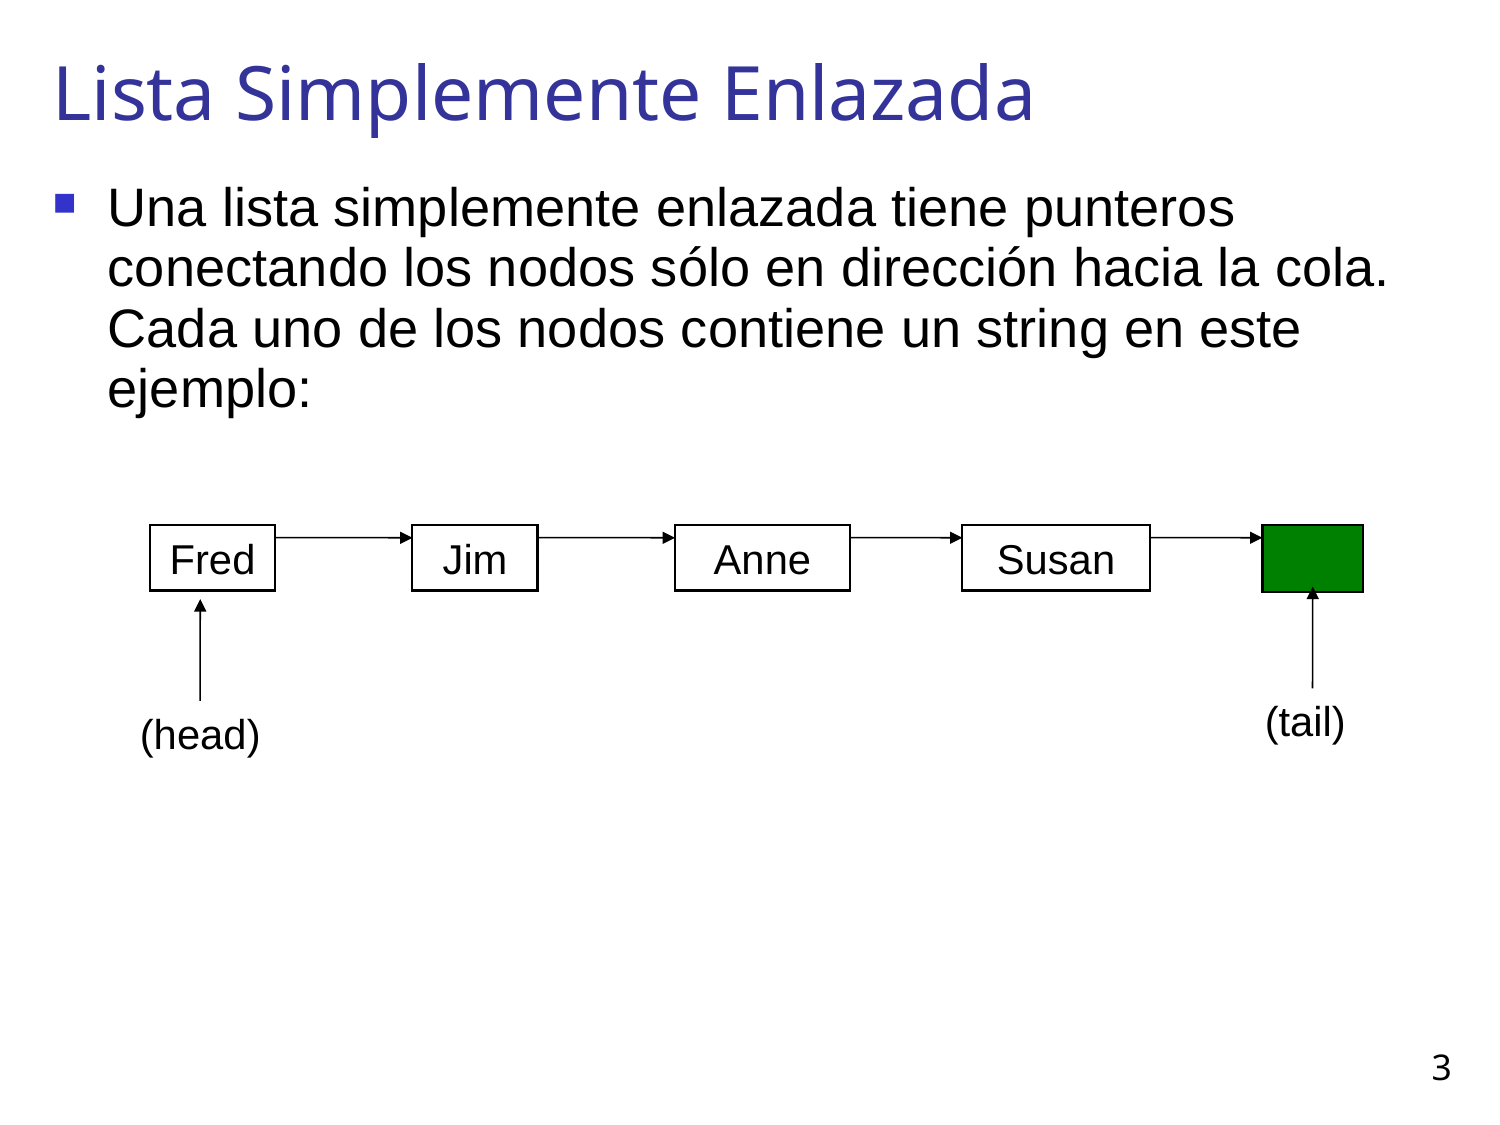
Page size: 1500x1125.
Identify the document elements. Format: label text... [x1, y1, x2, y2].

title Lista Simplemente Enlazada [37, 4, 1466, 150]
list Una lista simplemente enlazada tiene punteros conectando los nodos sólo en dirección hacia la cola. Cada uno de los nodos contiene un string en este ejemplo: [37, 169, 1462, 1028]
